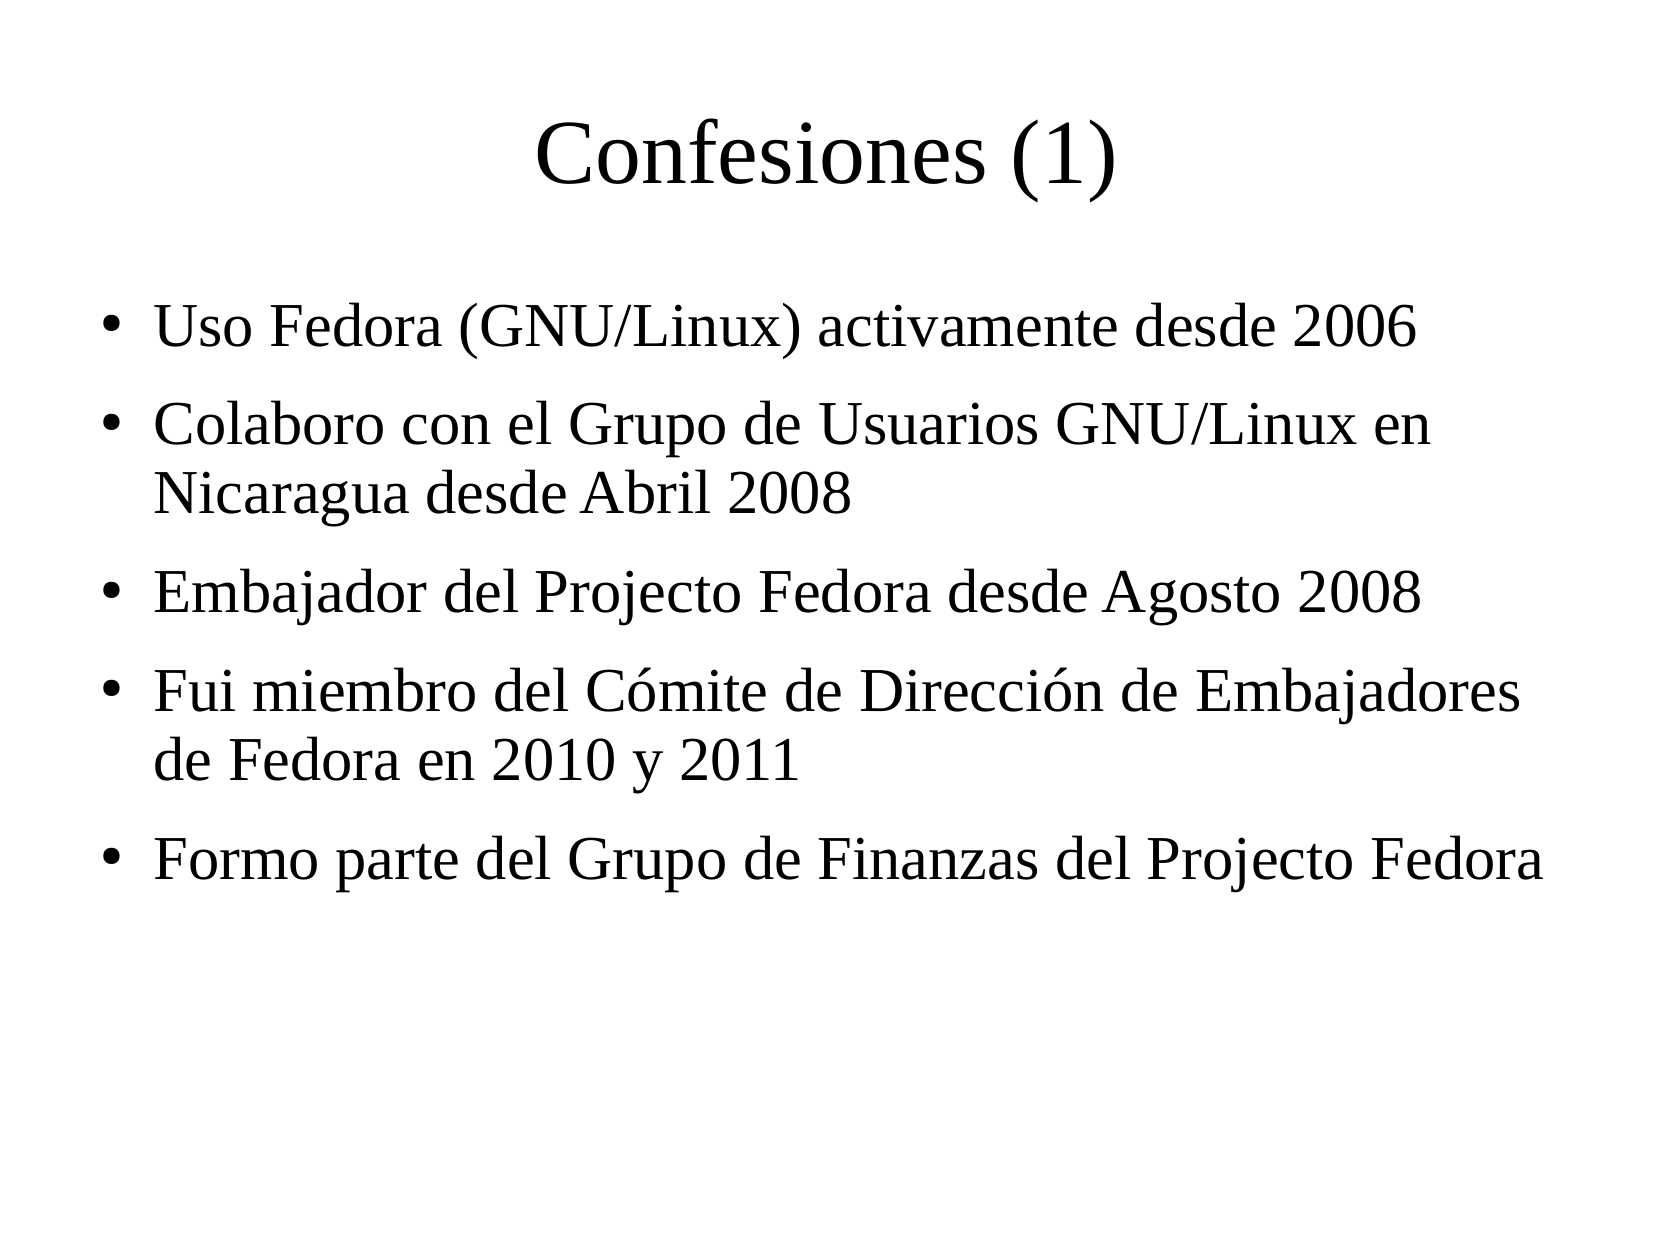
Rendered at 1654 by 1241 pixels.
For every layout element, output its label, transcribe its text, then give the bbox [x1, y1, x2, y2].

list Uso Fedora (GNU/Linux) activamente desde 2006 Colaboro con el Grupo de Usuarios GNU/Linux en Nicaragua desde Abril 2008 Embajador del Projecto Fedora desde Agosto 2008 Fui miembro del Cómite de Dirección de Embajadores de Fedora en 2010 y 2011 Formo parte del Grupo de Finanzas del Projecto Fedora [82, 290, 1571, 1109]
title Confesiones (1) [82, 49, 1571, 257]
